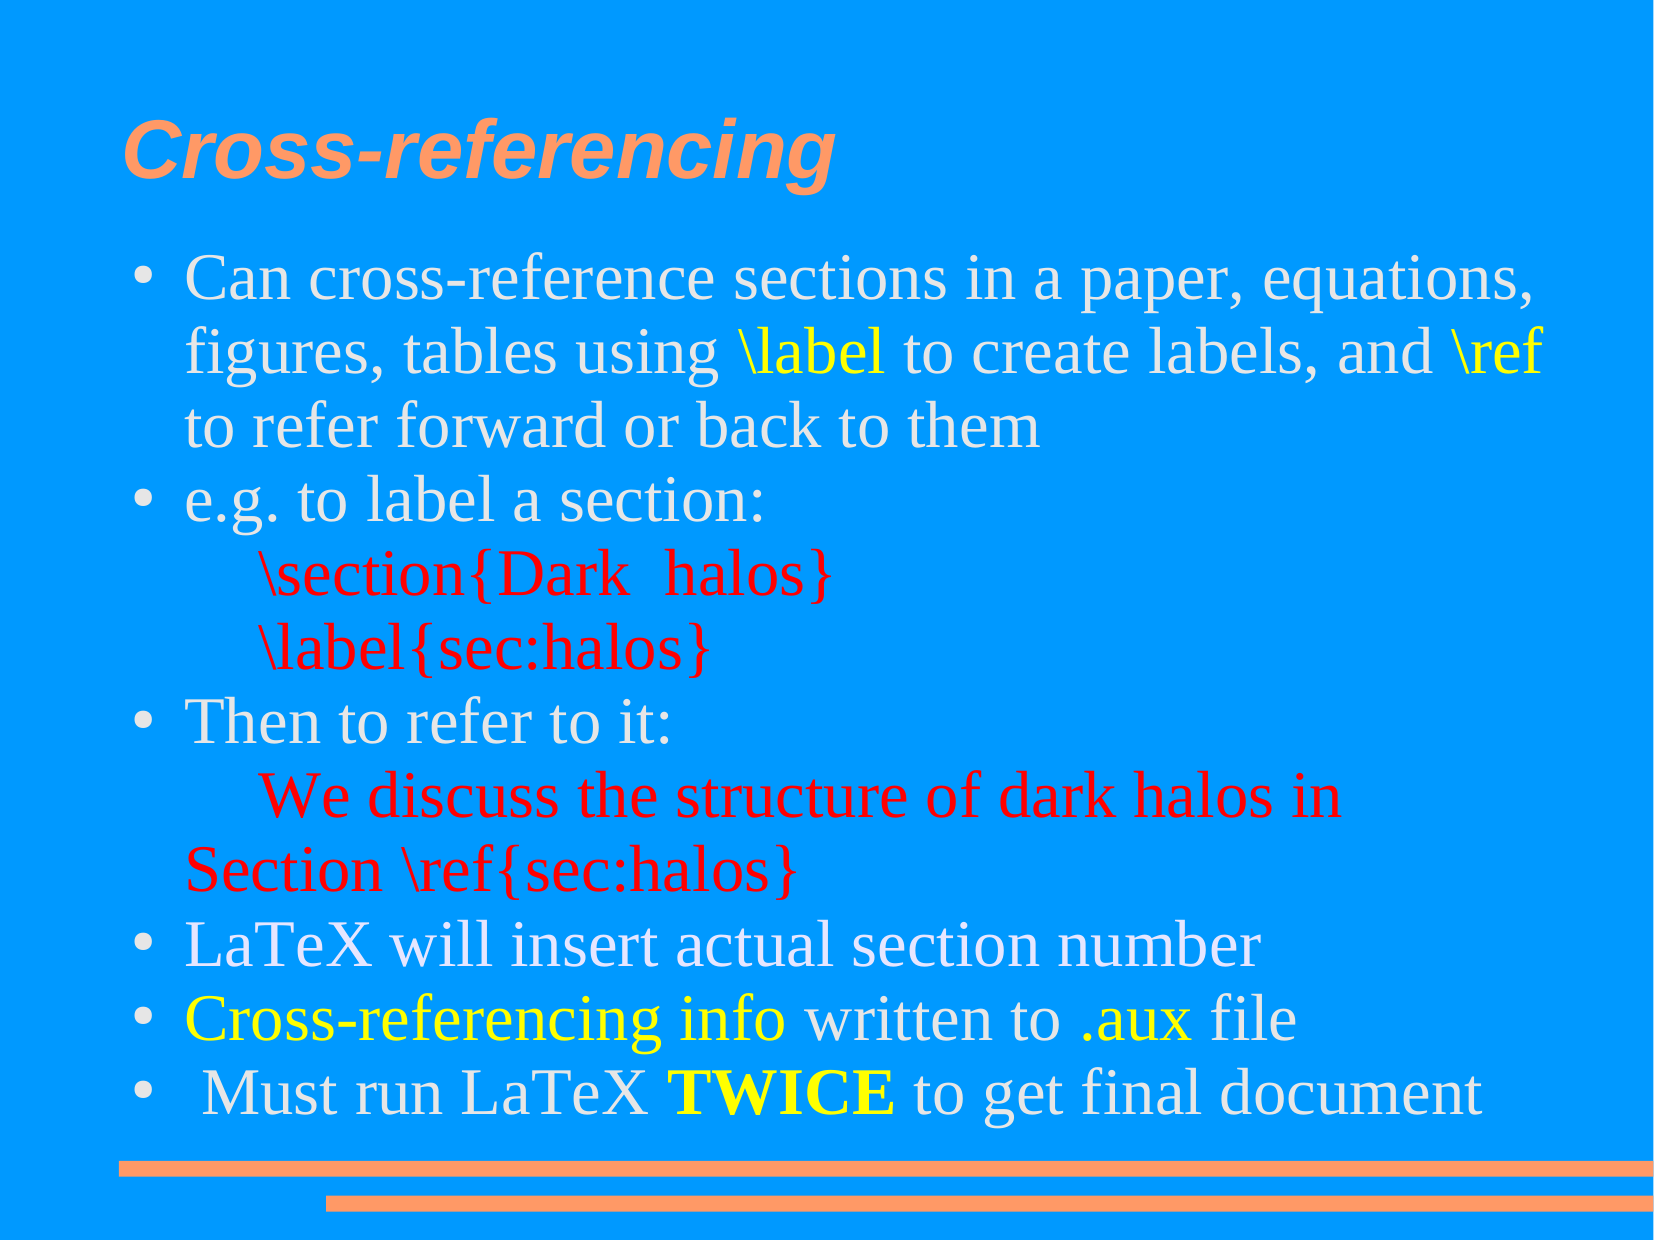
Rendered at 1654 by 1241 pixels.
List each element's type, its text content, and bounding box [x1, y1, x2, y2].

title Cross-referencing [121, 46, 1534, 239]
list Can cross-reference sections in a paper, equations, figures, tables using \label to create labels, and \ref to refer forward or back to them e.g. to label a section: \section{Dark halos} \label{sec:halos} Then to refer to it: We discuss the structure of dark halos in Section \ref{sec:halos} LaTeX will insert actual section number Cross-referencing info written to .aux file Must run LaTeX TWICE to get final document [113, 239, 1553, 1136]
